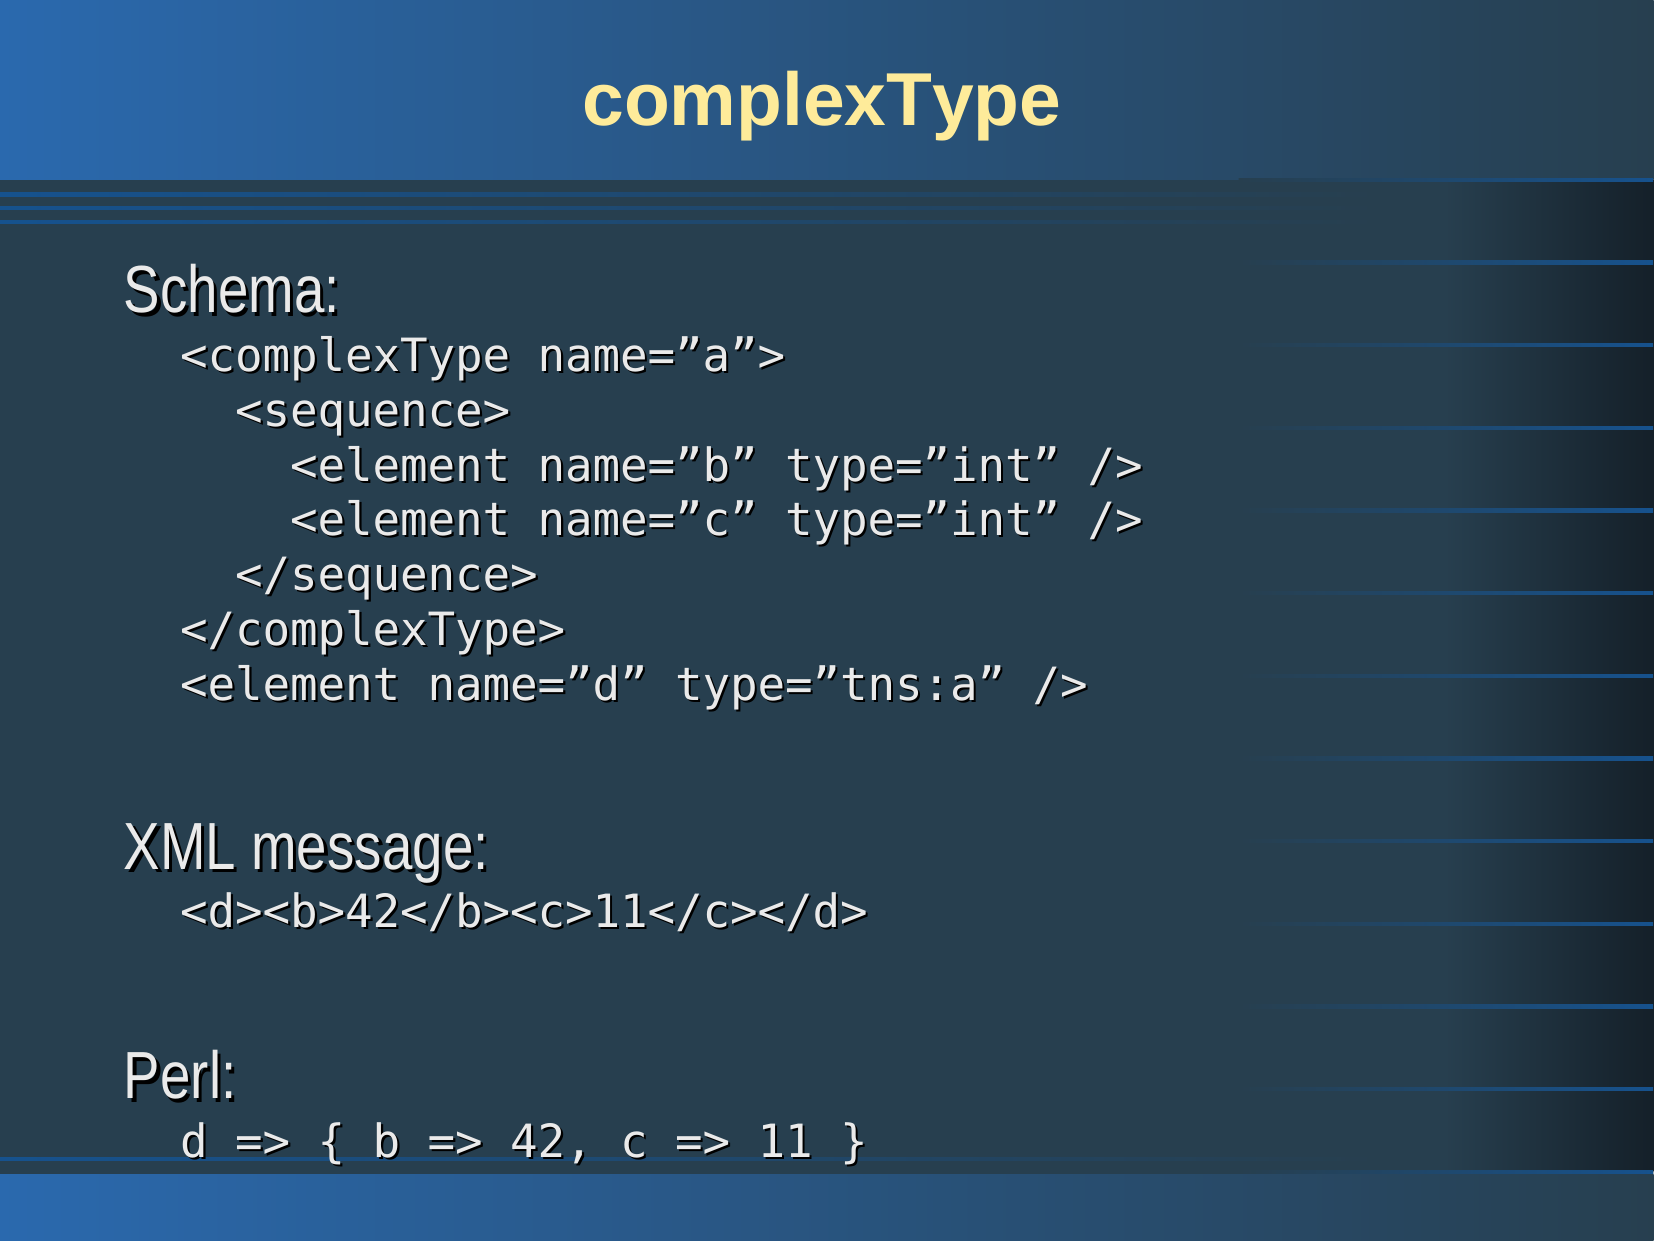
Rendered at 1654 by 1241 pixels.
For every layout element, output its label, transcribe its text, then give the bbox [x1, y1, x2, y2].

list Schema: <complexType name=”a”> <sequence> <element name=”b” type=”int” /> <element name=”c” type=”int” /> </sequence> </complexType> <element name=”d” type=”tns:a” /> XML message: <d><b>42</b><c>11</c></d> Perl: d => { b => 42, c => 11 } [124, 248, 1530, 1156]
title complexType [91, 34, 1553, 158]
